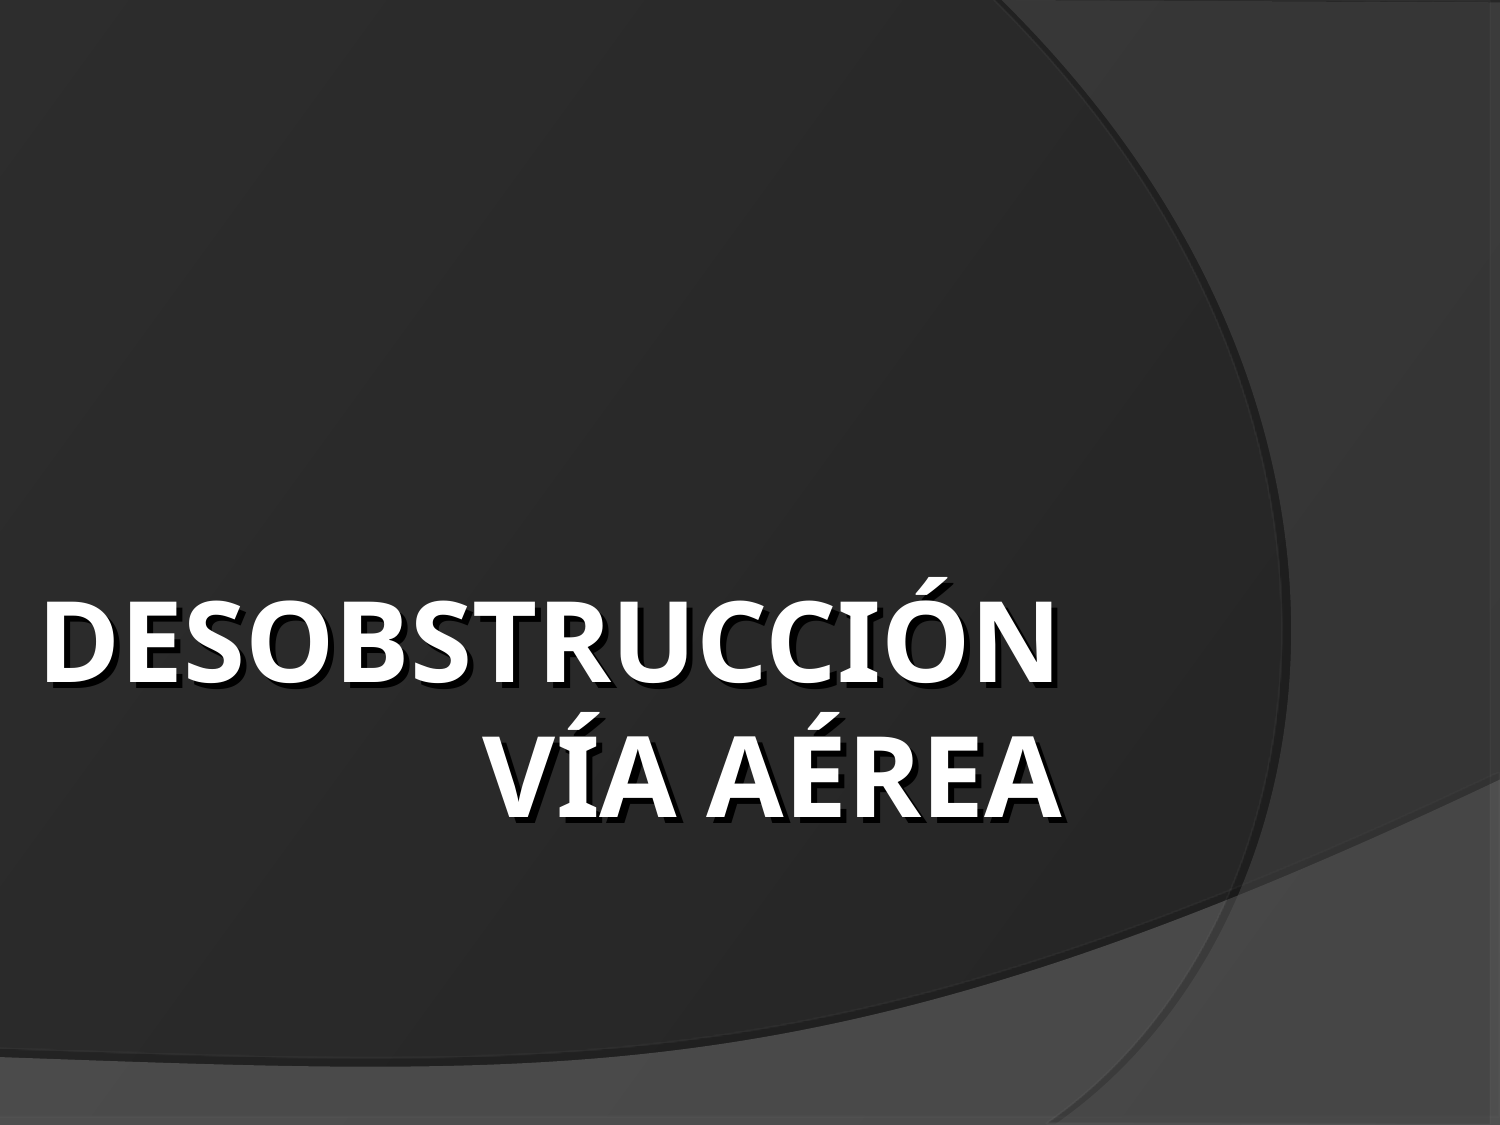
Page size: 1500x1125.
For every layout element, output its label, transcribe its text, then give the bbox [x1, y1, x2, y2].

title Desobstrucción vía aérea [29, 562, 1265, 940]
